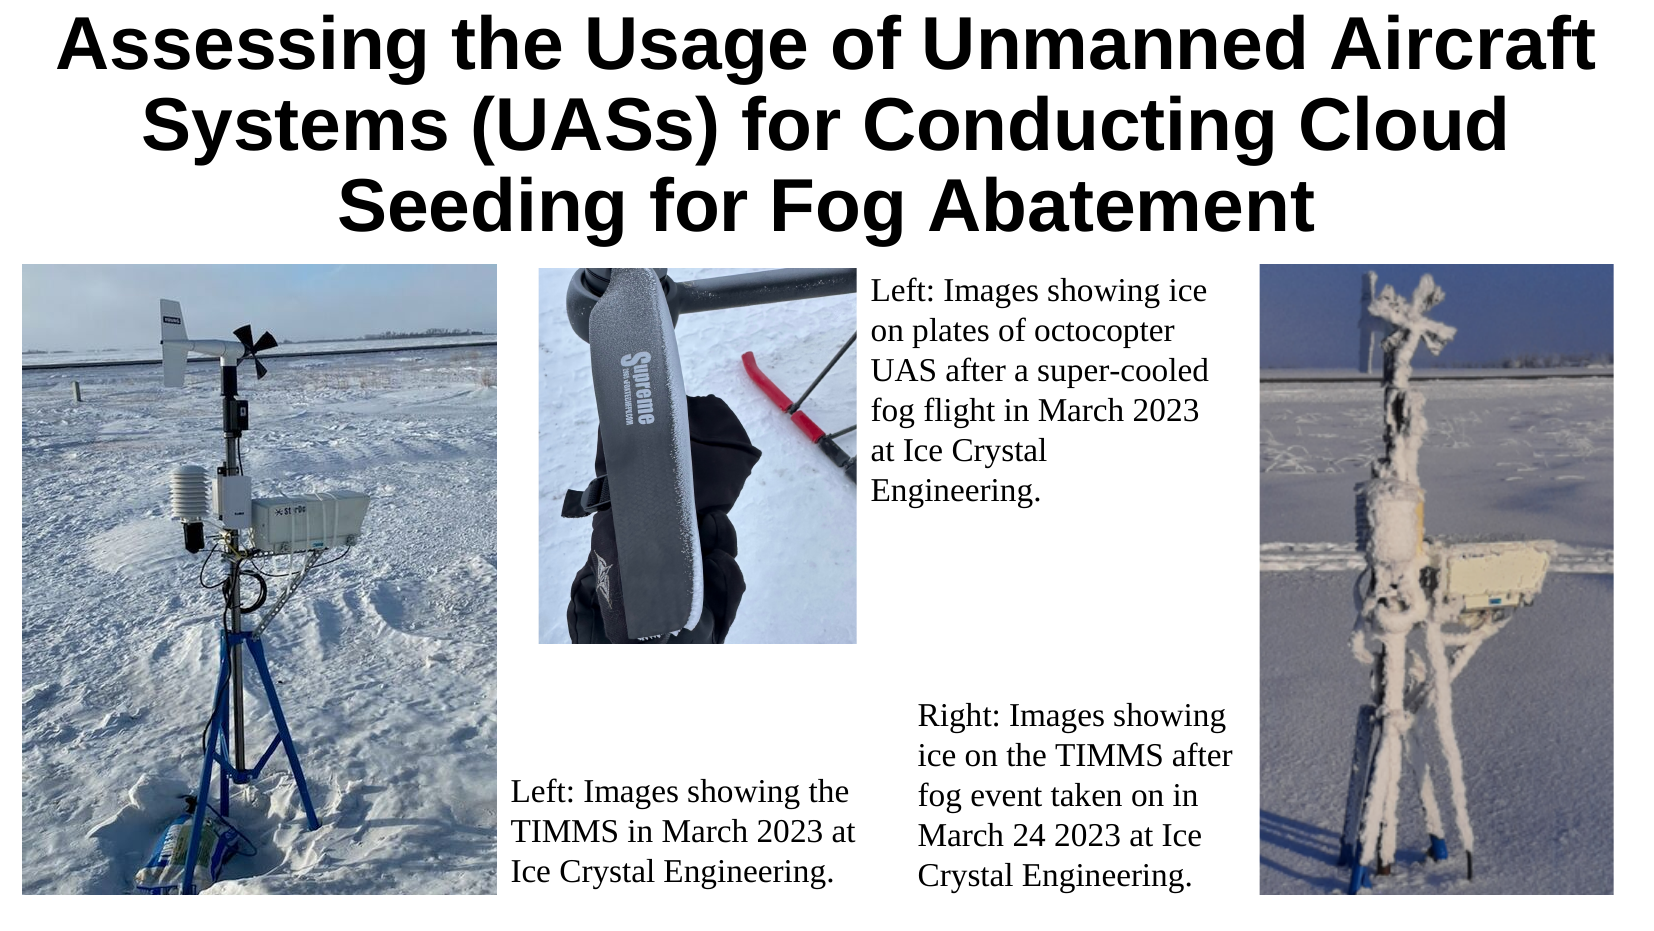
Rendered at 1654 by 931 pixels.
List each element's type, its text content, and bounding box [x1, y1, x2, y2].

picture [22, 264, 497, 895]
text_box Left: Images showing the TIMMS in March 2023 at Ice Crystal Engineering. [504, 770, 863, 889]
title Assessing the Usage of Unmanned Aircraft Systems (UASs) for Conducting Cloud Seeding for Fog Abatement [0, 2, 1654, 251]
text_box Right: Images showing ice on the TIMMS after fog event taken on in March 24 2023 at Ice Crystal Engineering. [900, 694, 1251, 894]
picture [538, 268, 857, 644]
picture [1259, 264, 1614, 895]
text_box Left: Images showing ice on plates of octocopter UAS after a super-cooled fog flight in March 2023 at Ice Crystal Engineering. [864, 269, 1216, 509]
